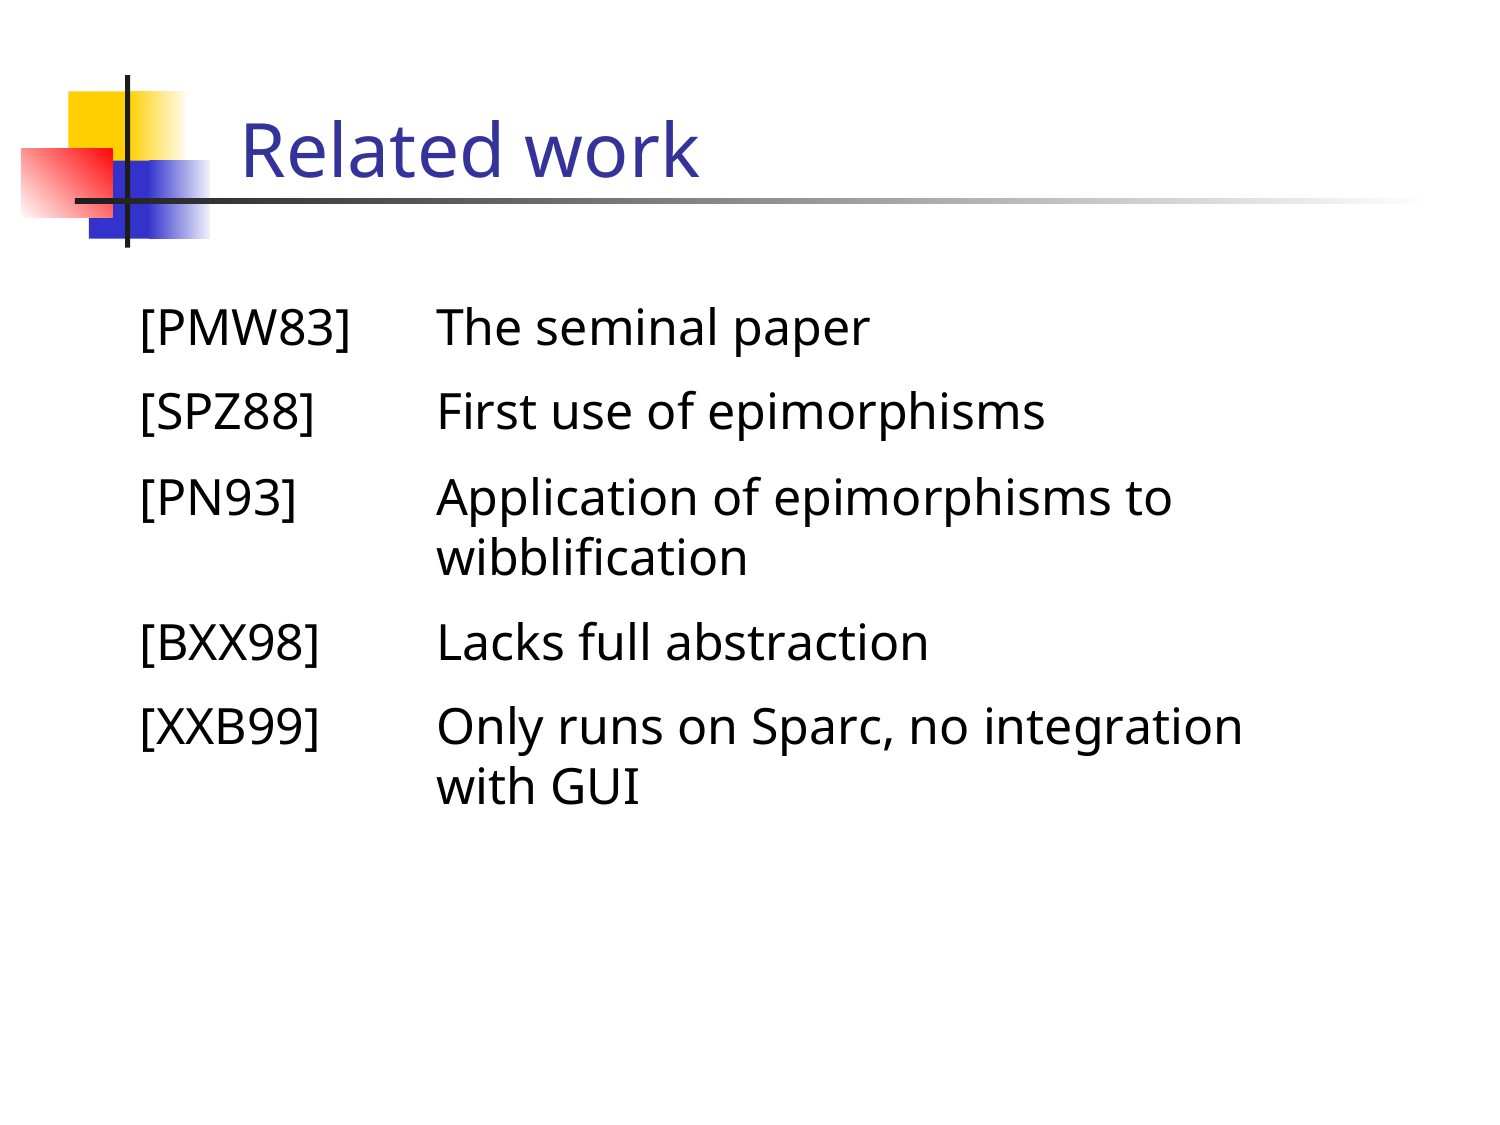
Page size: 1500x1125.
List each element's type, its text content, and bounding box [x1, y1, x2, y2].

title Related work [224, 12, 1500, 200]
text_box [PMW83] The seminal paper [SPZ88] First use of epimorphisms [PN93] Application of epimorphisms to wibblification [BXX98] Lacks full abstraction [XXB99] Only runs on Sparc, no integration with GUI [124, 287, 1263, 823]
